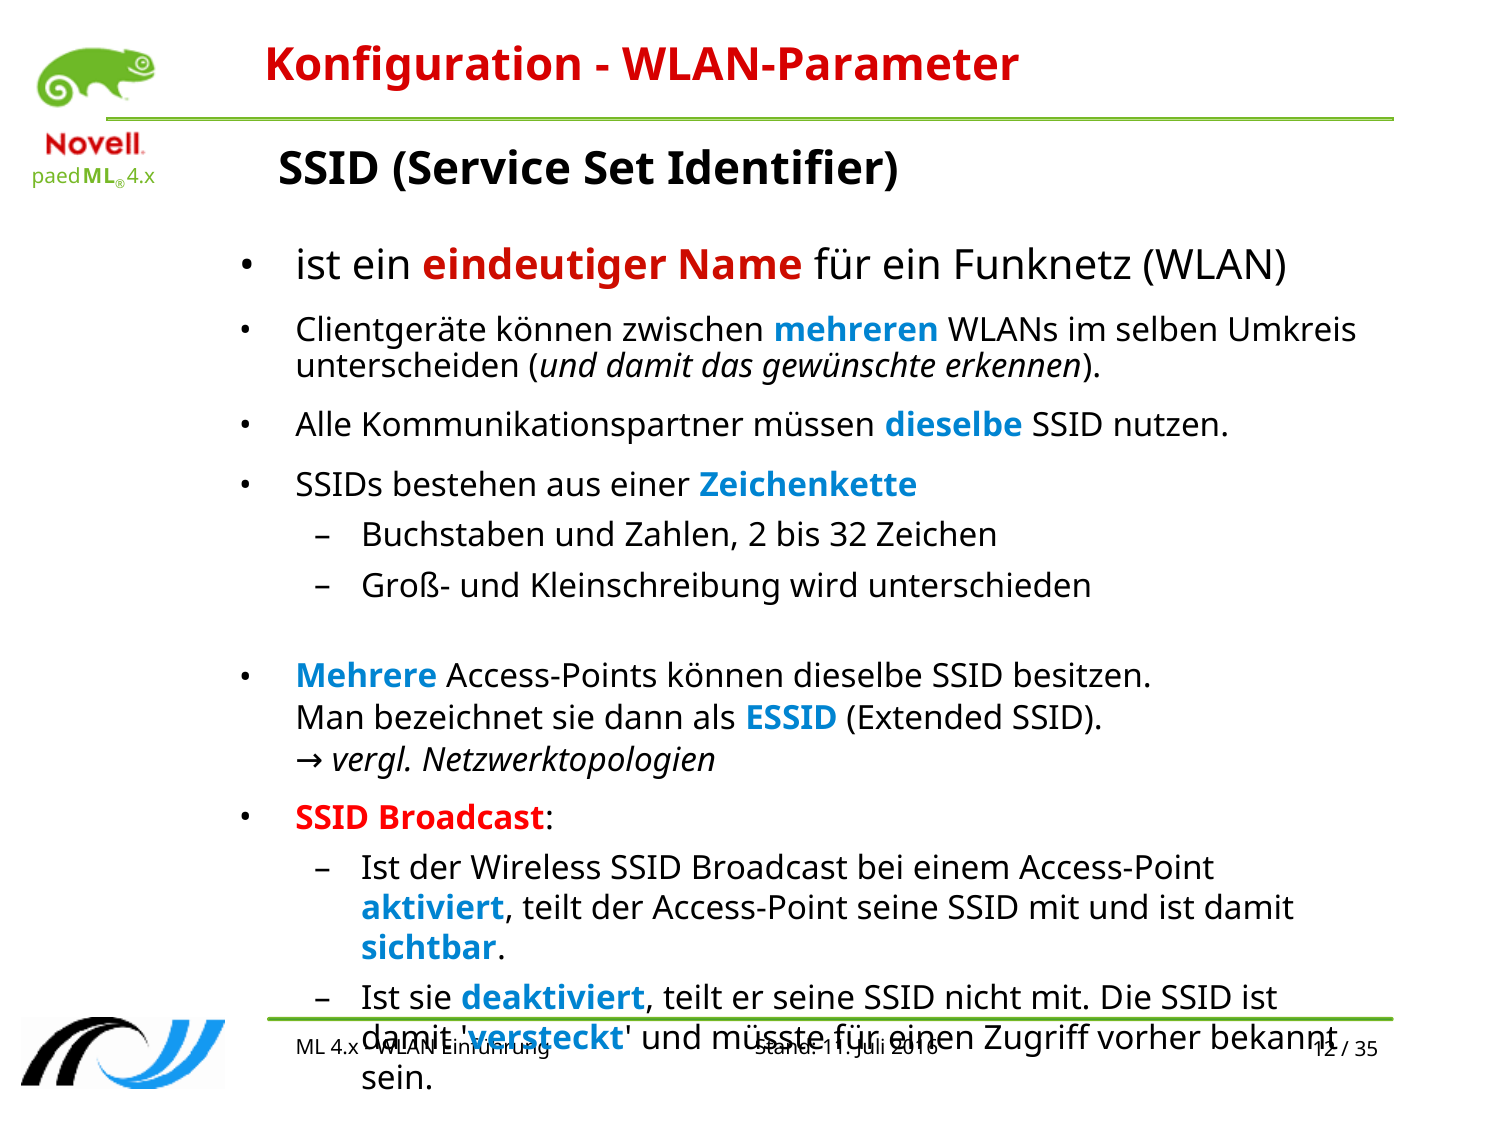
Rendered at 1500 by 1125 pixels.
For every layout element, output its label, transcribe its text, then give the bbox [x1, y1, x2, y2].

picture [24, 32, 167, 175]
text_box SSID (Service Set Identifier) [222, 139, 1028, 214]
title Konfiguration - WLAN-Parameter [232, 12, 1388, 113]
list ist ein eindeutiger Name für ein Funknetz (WLAN) Clientgeräte können zwischen mehreren WLANs im selben Umkreis unterscheiden (und damit das gewünschte erkennen). Alle Kommunikationspartner müssen dieselbe SSID nutzen. SSIDs bestehen aus einer Zeichenkette Buchstaben und Zahlen, 2 bis 32 Zeichen Groß- und Kleinschreibung wird unterschieden Mehrere Access-Points können dieselbe SSID besitzen. Man bezeichnet sie dann als ESSID (Extended SSID). → vergl. Netzwerktopologien SSID Broadcast: Ist der Wireless SSID Broadcast bei einem Access-Point aktiviert, teilt der Access-Point seine SSID mit und ist damit sichtbar. Ist sie deaktiviert, teilt er seine SSID nicht mit. Die SSID ist damit 'versteckt' und müsste für einen Zugriff vorher bekannt sein. [224, 236, 1382, 1049]
picture [21, 1017, 225, 1089]
